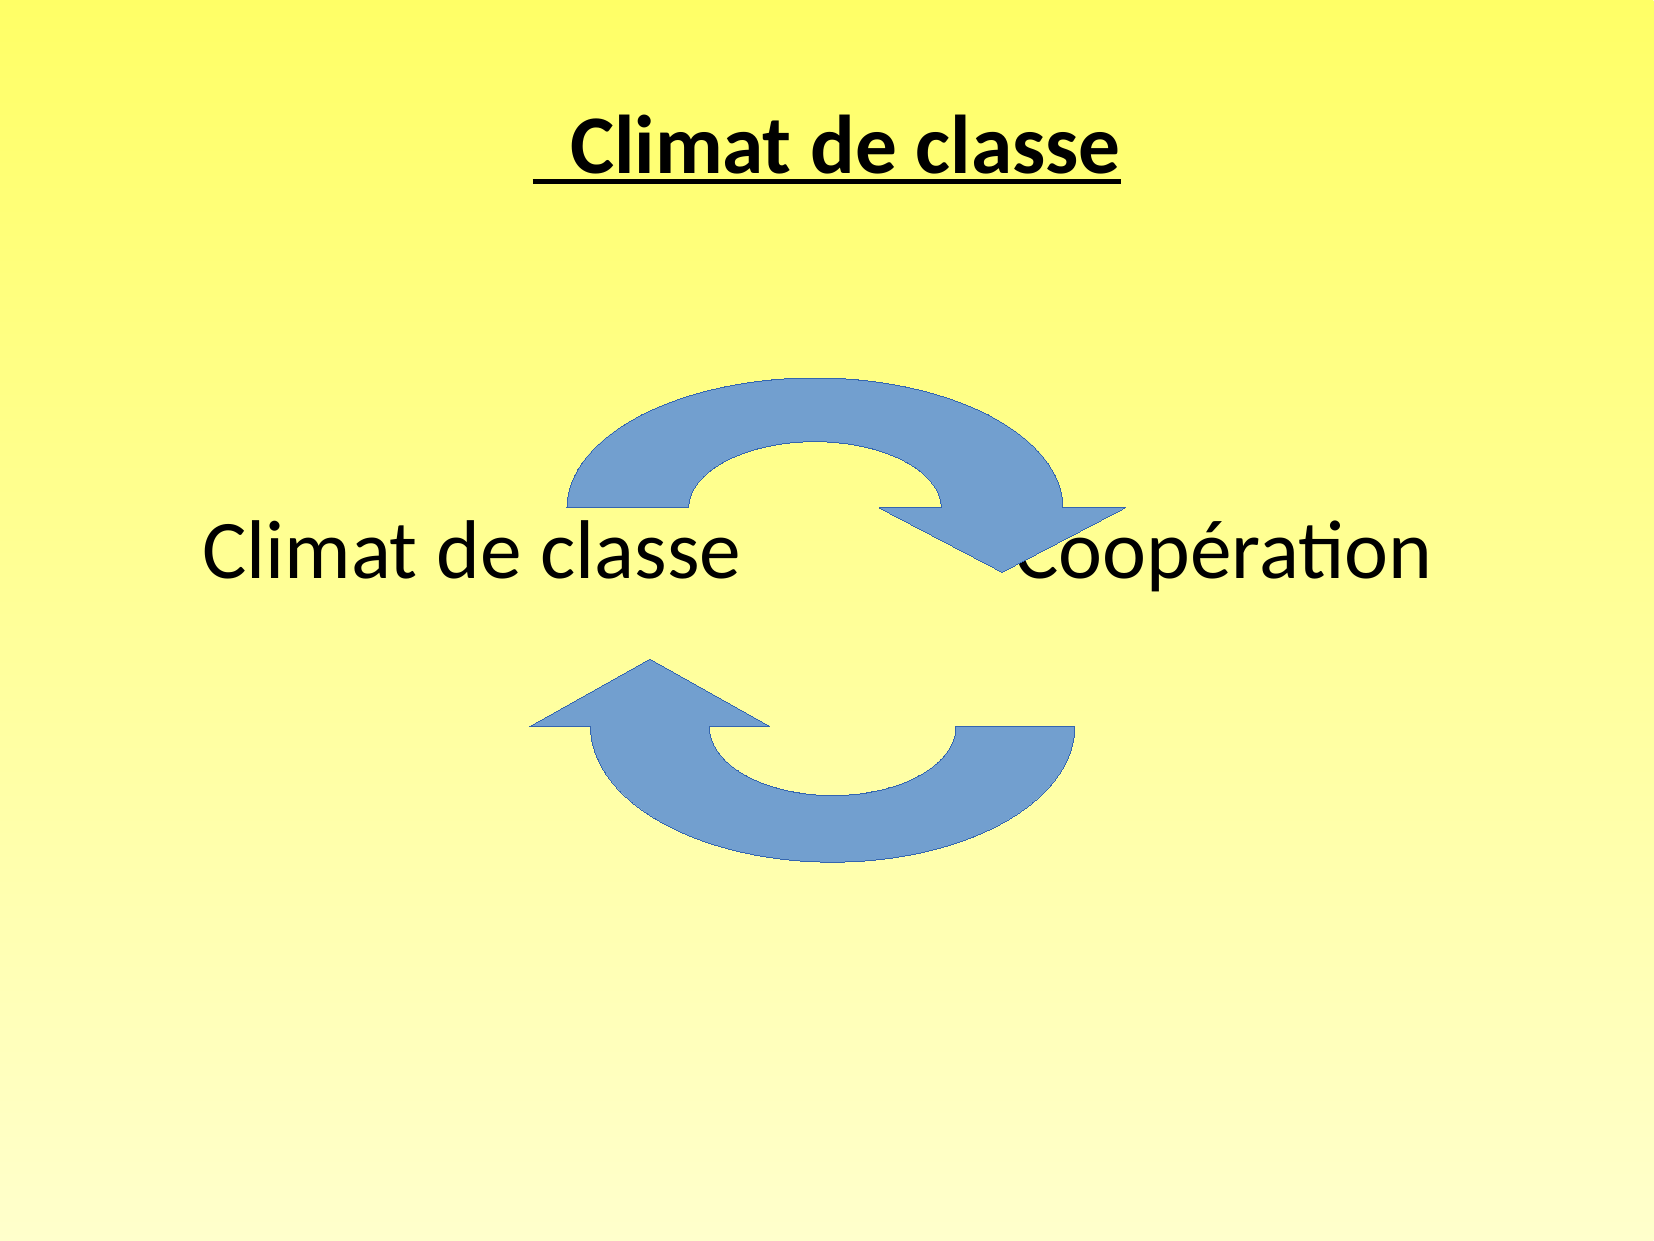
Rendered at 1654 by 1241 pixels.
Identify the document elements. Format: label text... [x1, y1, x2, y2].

title Climat de classe [82, 49, 1571, 257]
text_box [566, 378, 1126, 573]
text_box [529, 659, 1075, 863]
list Climat de classe Coopération [82, 290, 1571, 1010]
